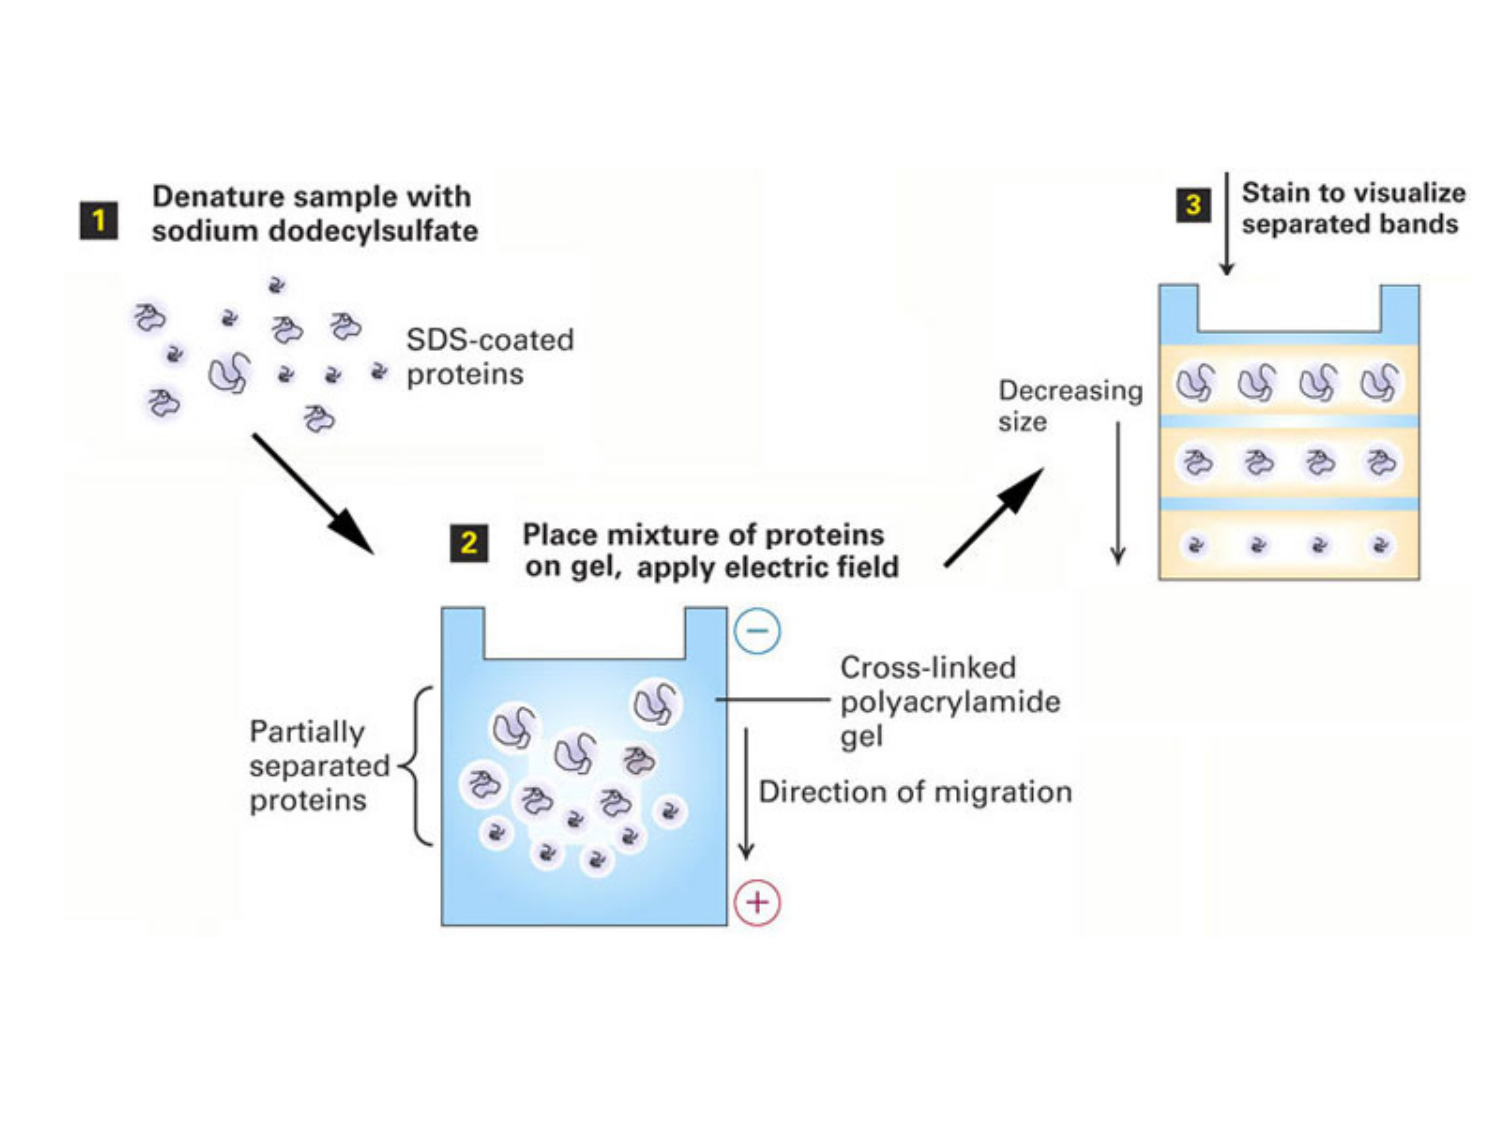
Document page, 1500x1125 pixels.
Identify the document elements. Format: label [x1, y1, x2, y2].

picture [64, 167, 1471, 939]
